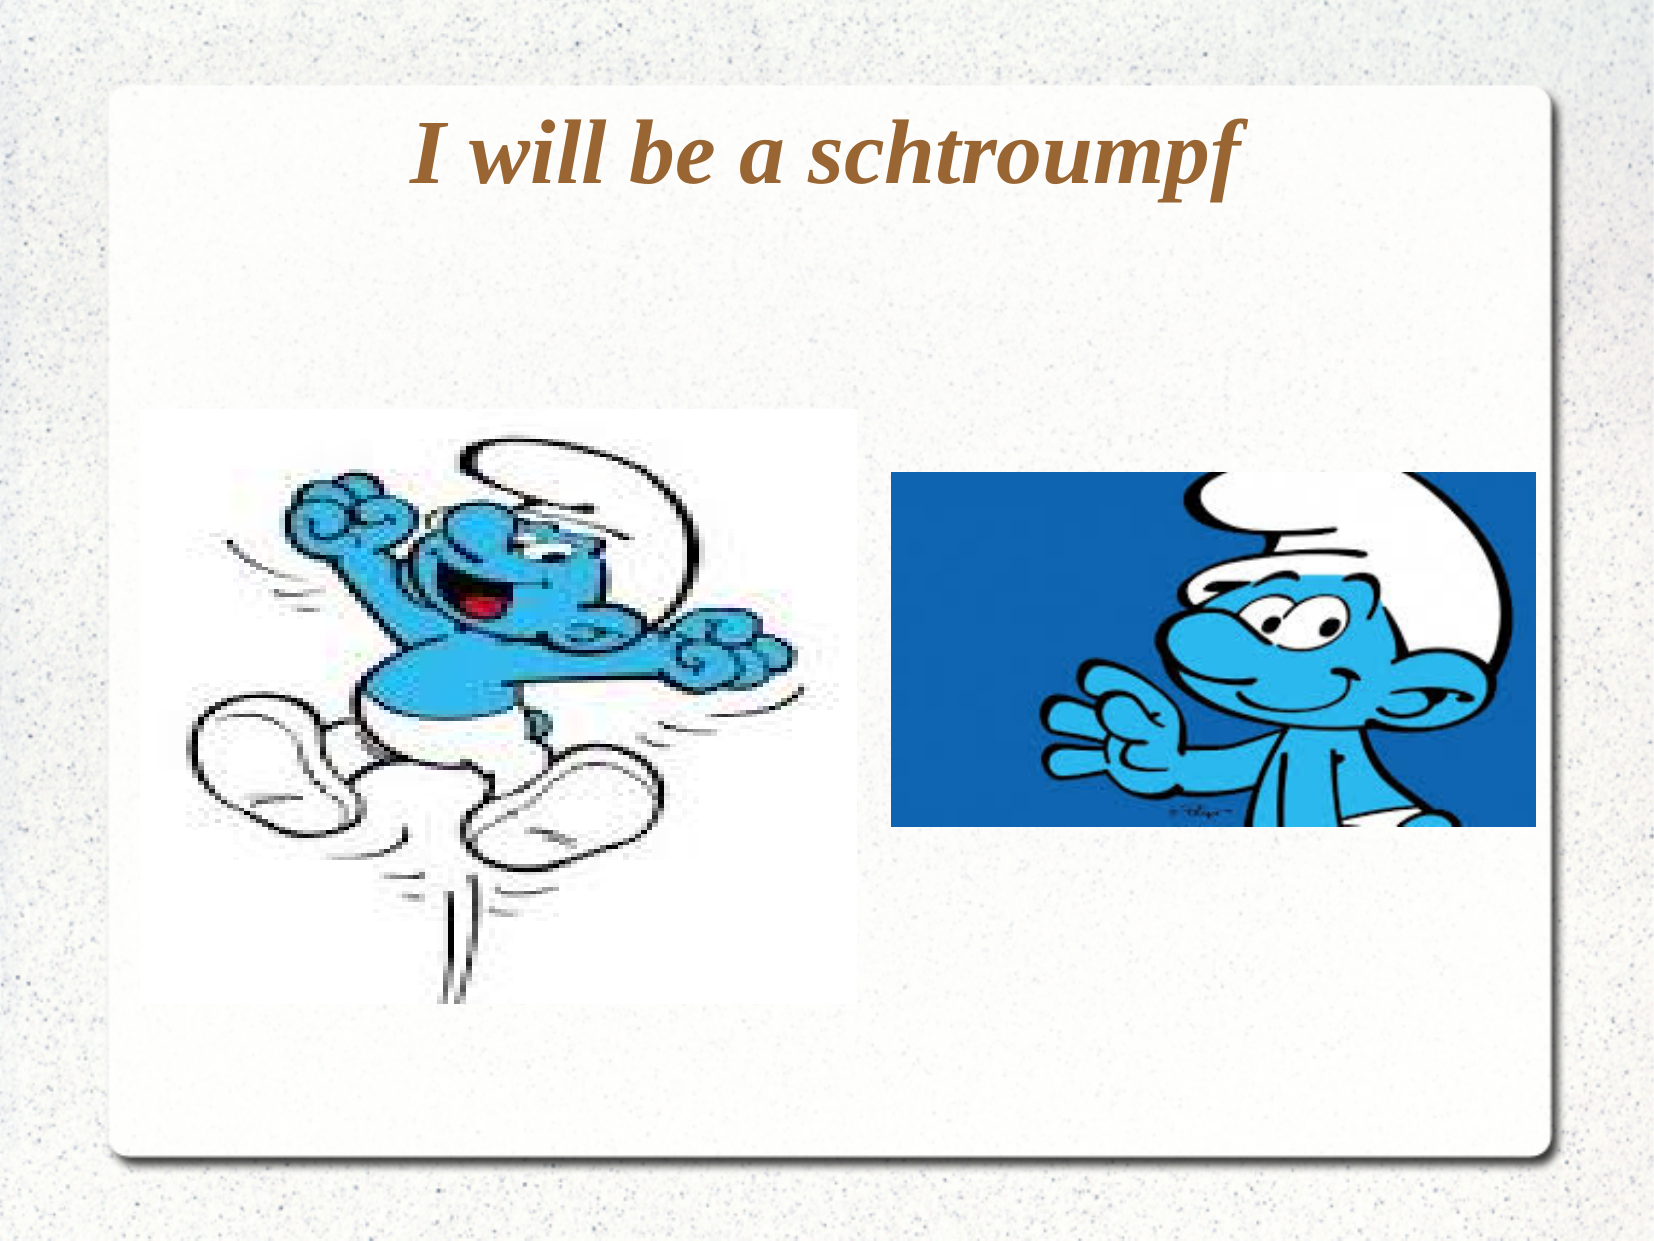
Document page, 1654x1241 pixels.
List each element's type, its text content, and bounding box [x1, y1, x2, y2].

title I will be a schtroumpf [82, 49, 1571, 257]
picture [0, 0, 1654, 1241]
